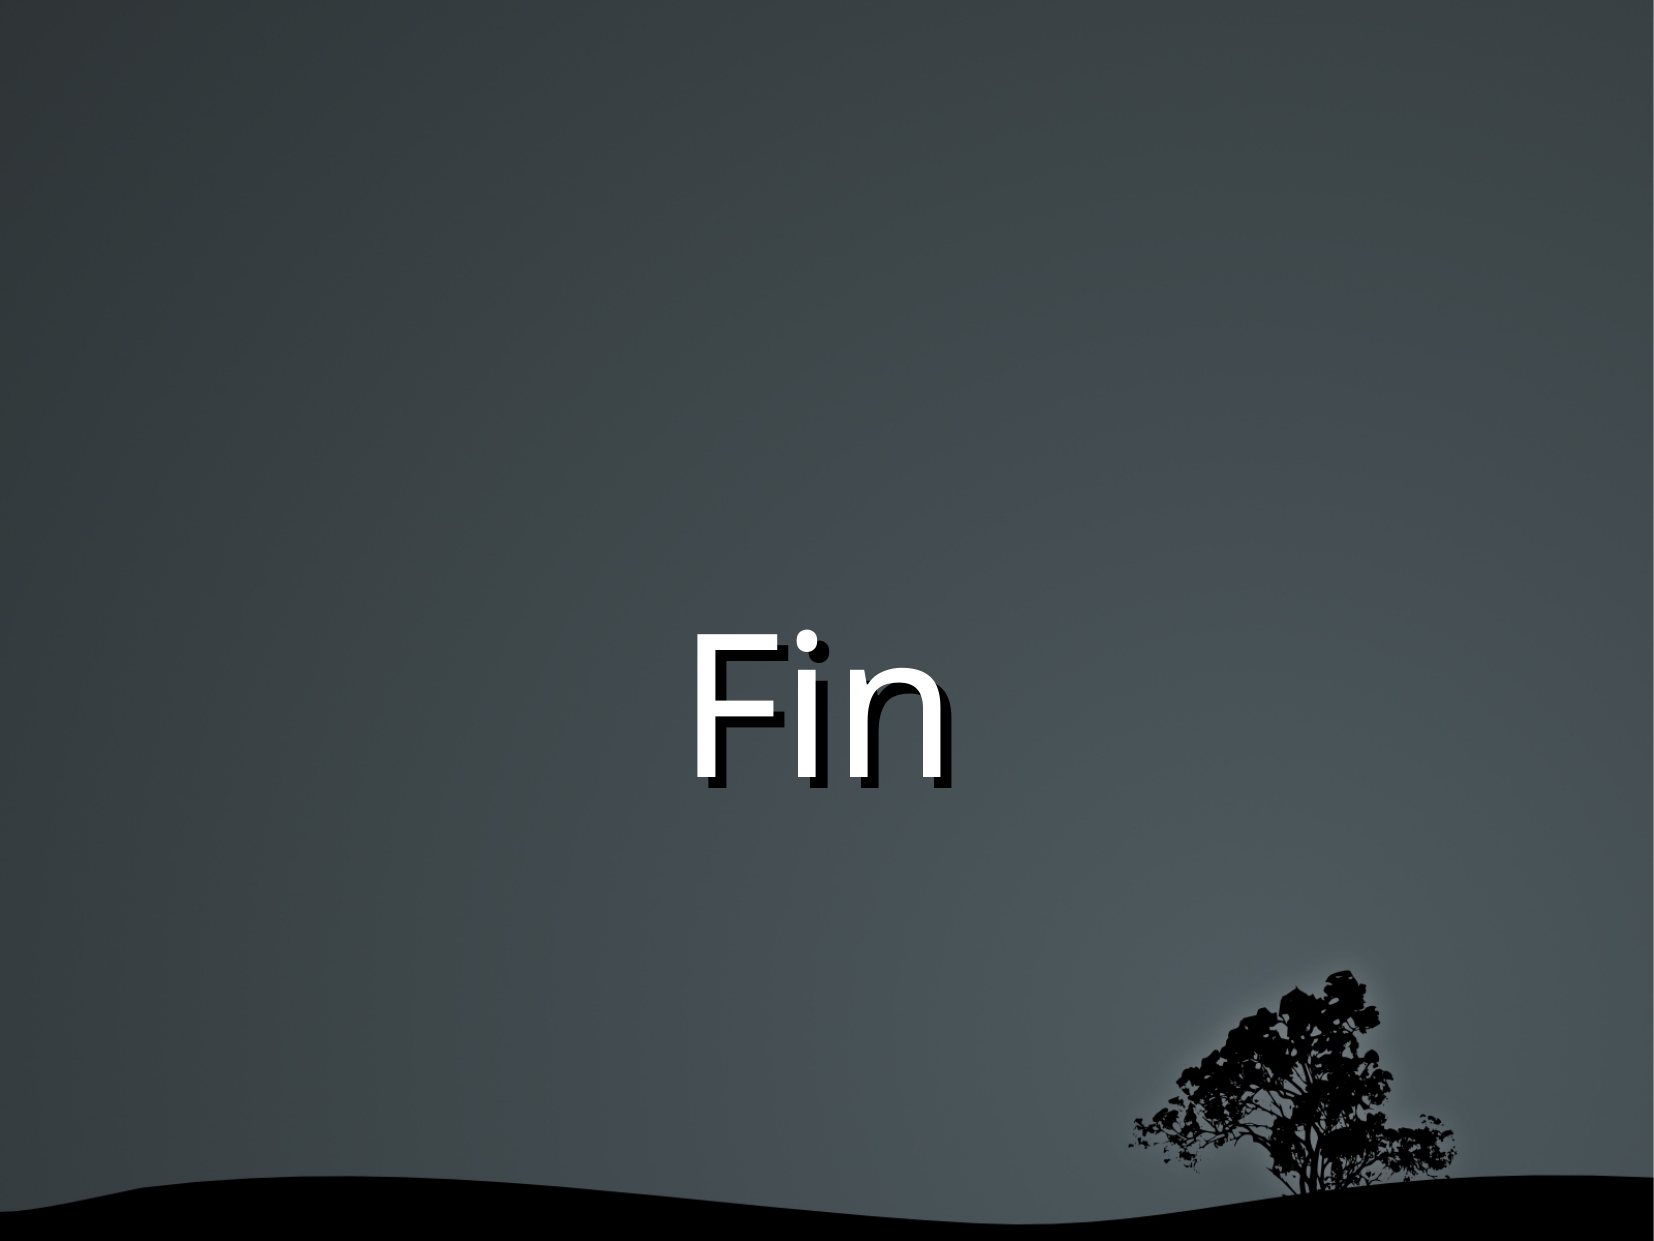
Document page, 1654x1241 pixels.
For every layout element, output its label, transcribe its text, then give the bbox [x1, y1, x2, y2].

subtitle Fin [82, 297, 1571, 1102]
picture [0, 0, 1654, 1241]
